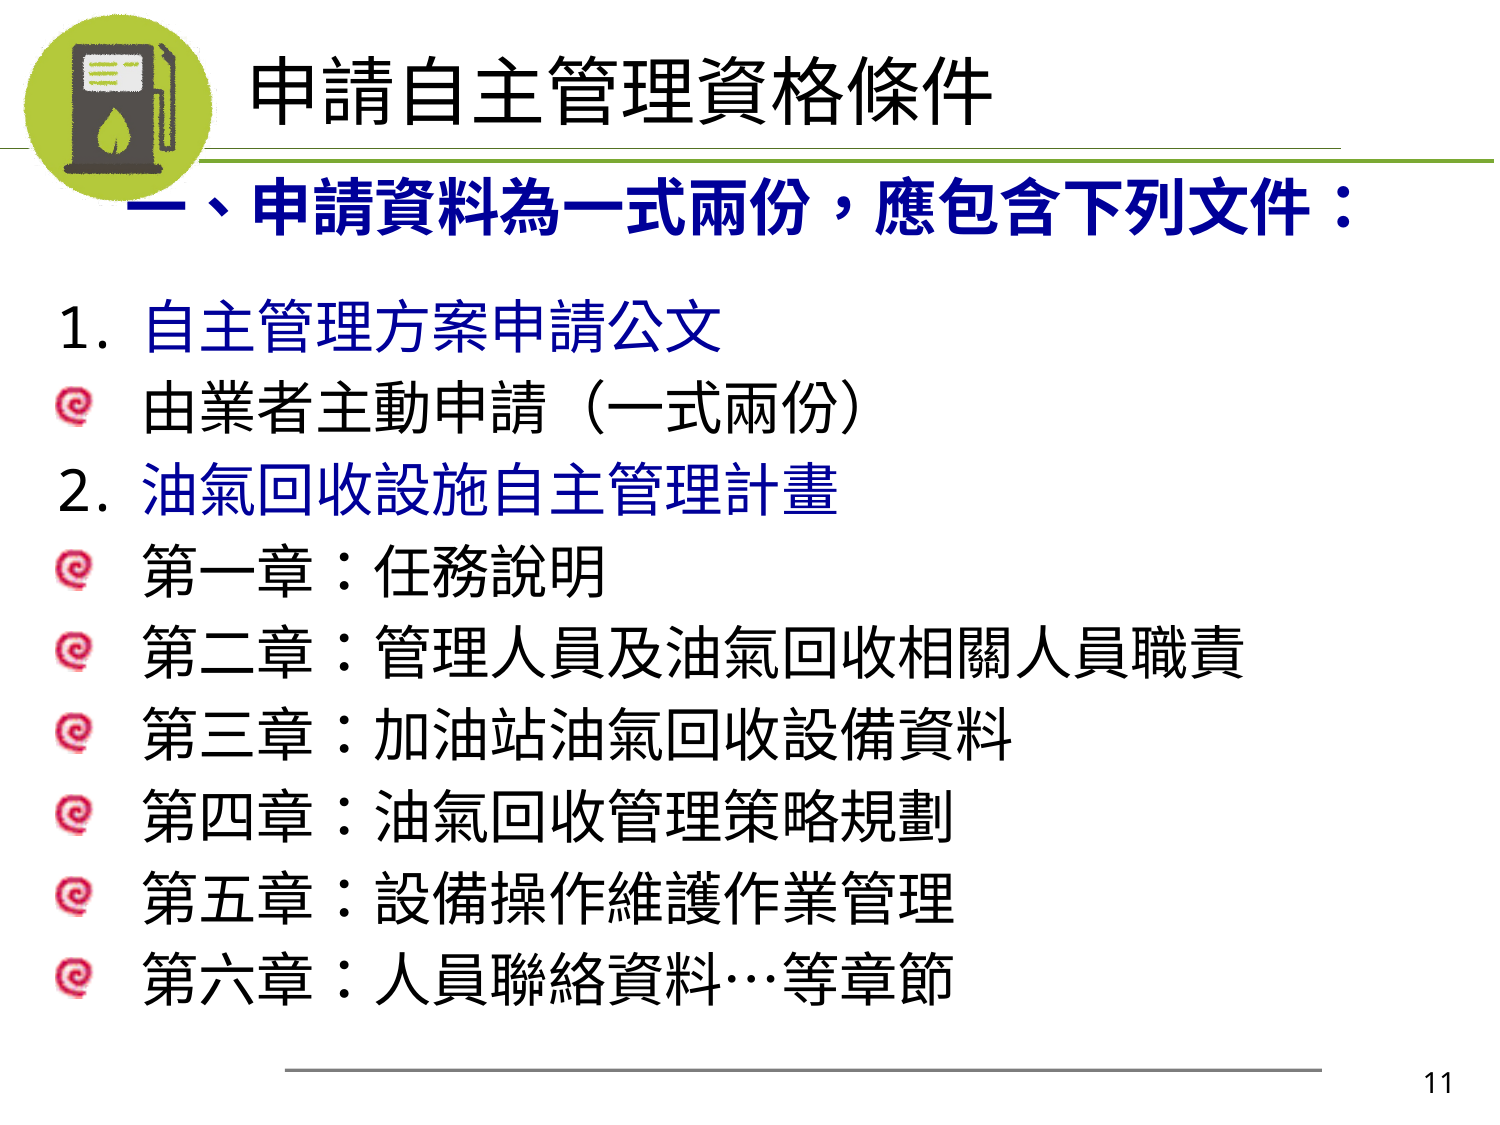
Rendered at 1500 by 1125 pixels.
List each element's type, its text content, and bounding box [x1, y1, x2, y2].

text_box 一、申請資料為一式兩份，應包含下列文件： 自主管理方案申請公文 由業者主動申請（一式兩份） 油氣回收設施自主管理計畫 第一章：任務說明 第二章：管理人員及油氣回收相關人員職責 第三章：加油站油氣回收設備資料 第四章：油氣回收管理策略規劃 第五章：設備操作維護作業管理 第六章：人員聯絡資料…等章節 [41, 160, 1459, 1102]
title 申請自主管理資格條件 [230, 42, 1443, 149]
picture [55, 712, 97, 754]
picture [55, 876, 97, 917]
picture [55, 386, 97, 427]
picture [55, 957, 97, 999]
picture [55, 631, 97, 672]
picture [17, 7, 219, 208]
picture [55, 794, 97, 836]
slide_number <編號> [1396, 1046, 1483, 1123]
picture [55, 549, 97, 591]
